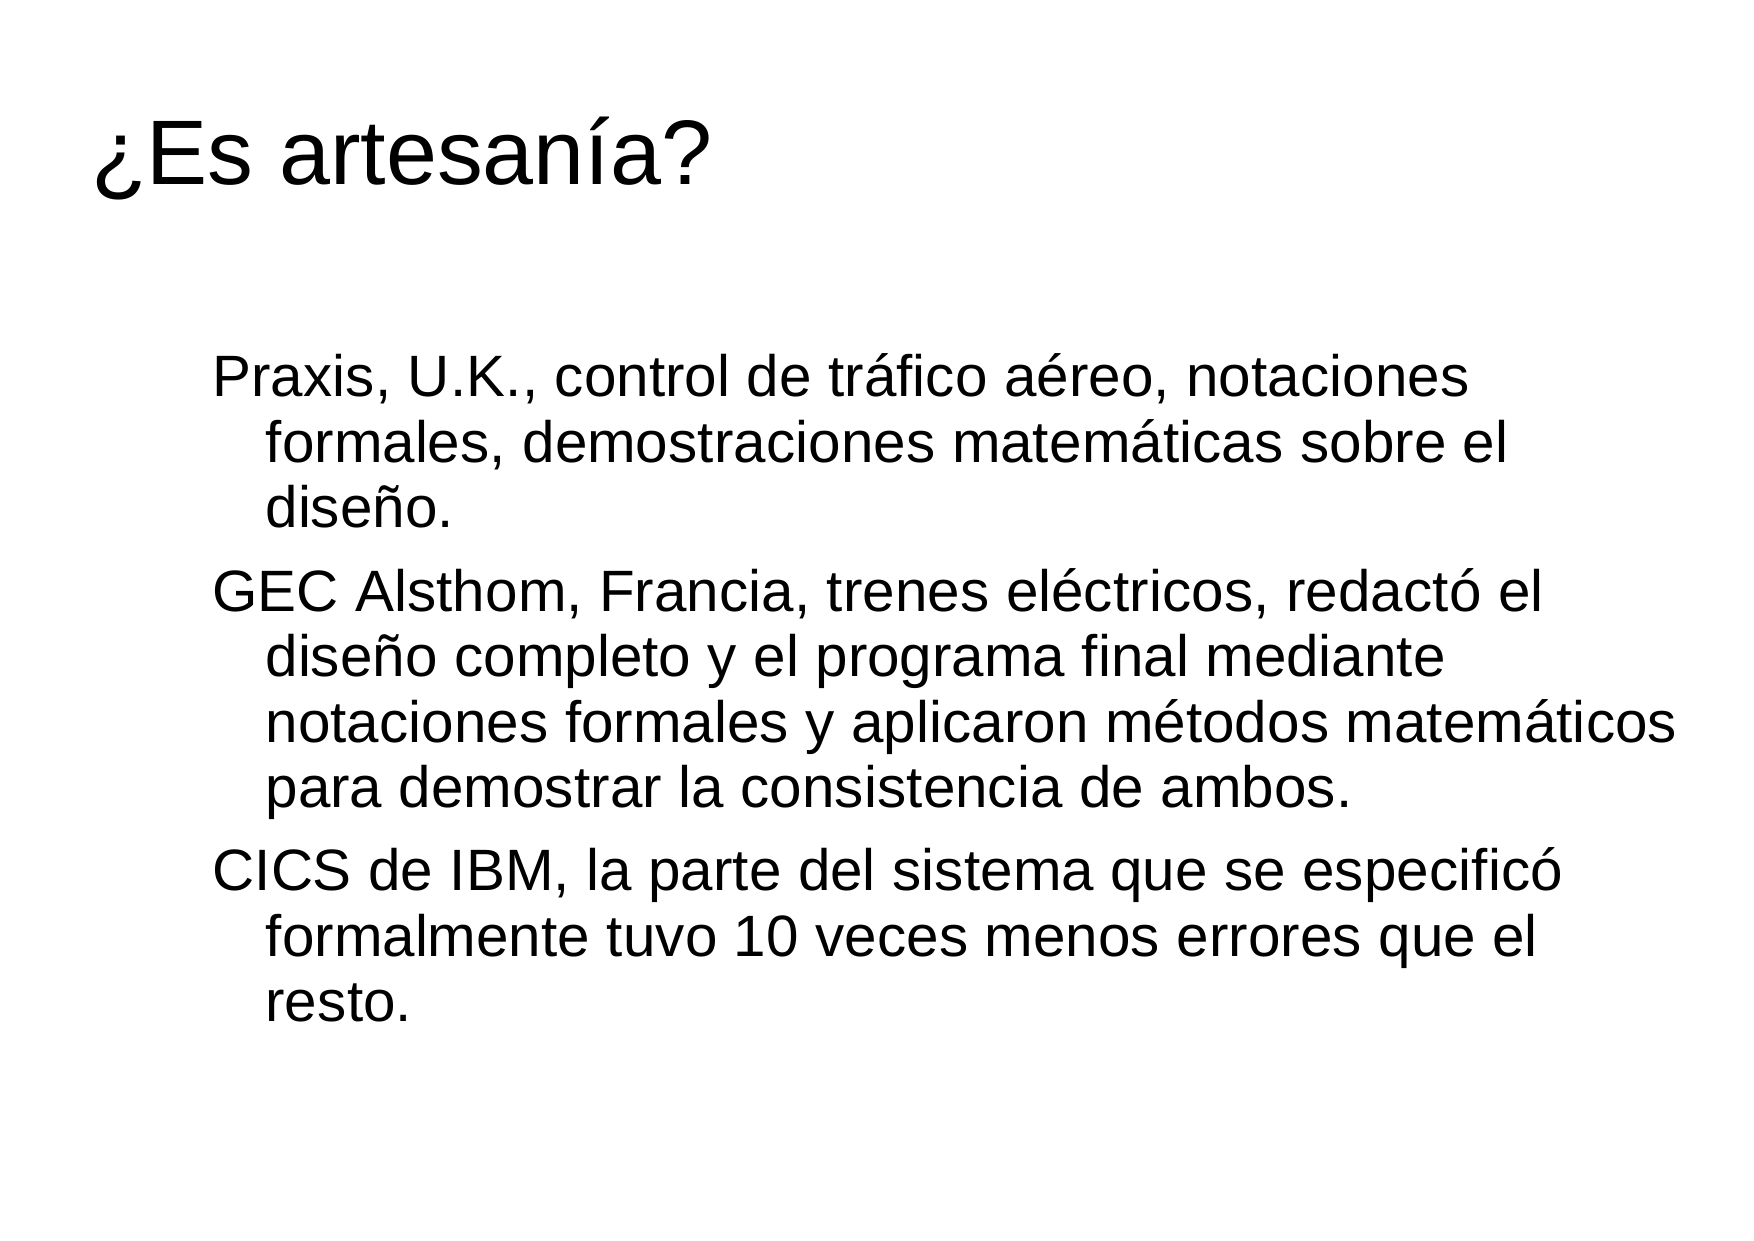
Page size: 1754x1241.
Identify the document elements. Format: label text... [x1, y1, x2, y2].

title ¿Es artesanía? [87, 49, 1667, 257]
list Praxis, U.K., control de tráfico aéreo, notaciones formales, demostraciones matemáticas sobre el diseño. GEC Alsthom, Francia, trenes eléctricos, redactó el diseño completo y el programa final mediante notaciones formales y aplicaron métodos matemáticos para demostrar la consistencia de ambos. CICS de IBM, la parte del sistema que se especificó formalmente tuvo 10 veces menos errores que el resto. [191, 336, 1690, 1133]
